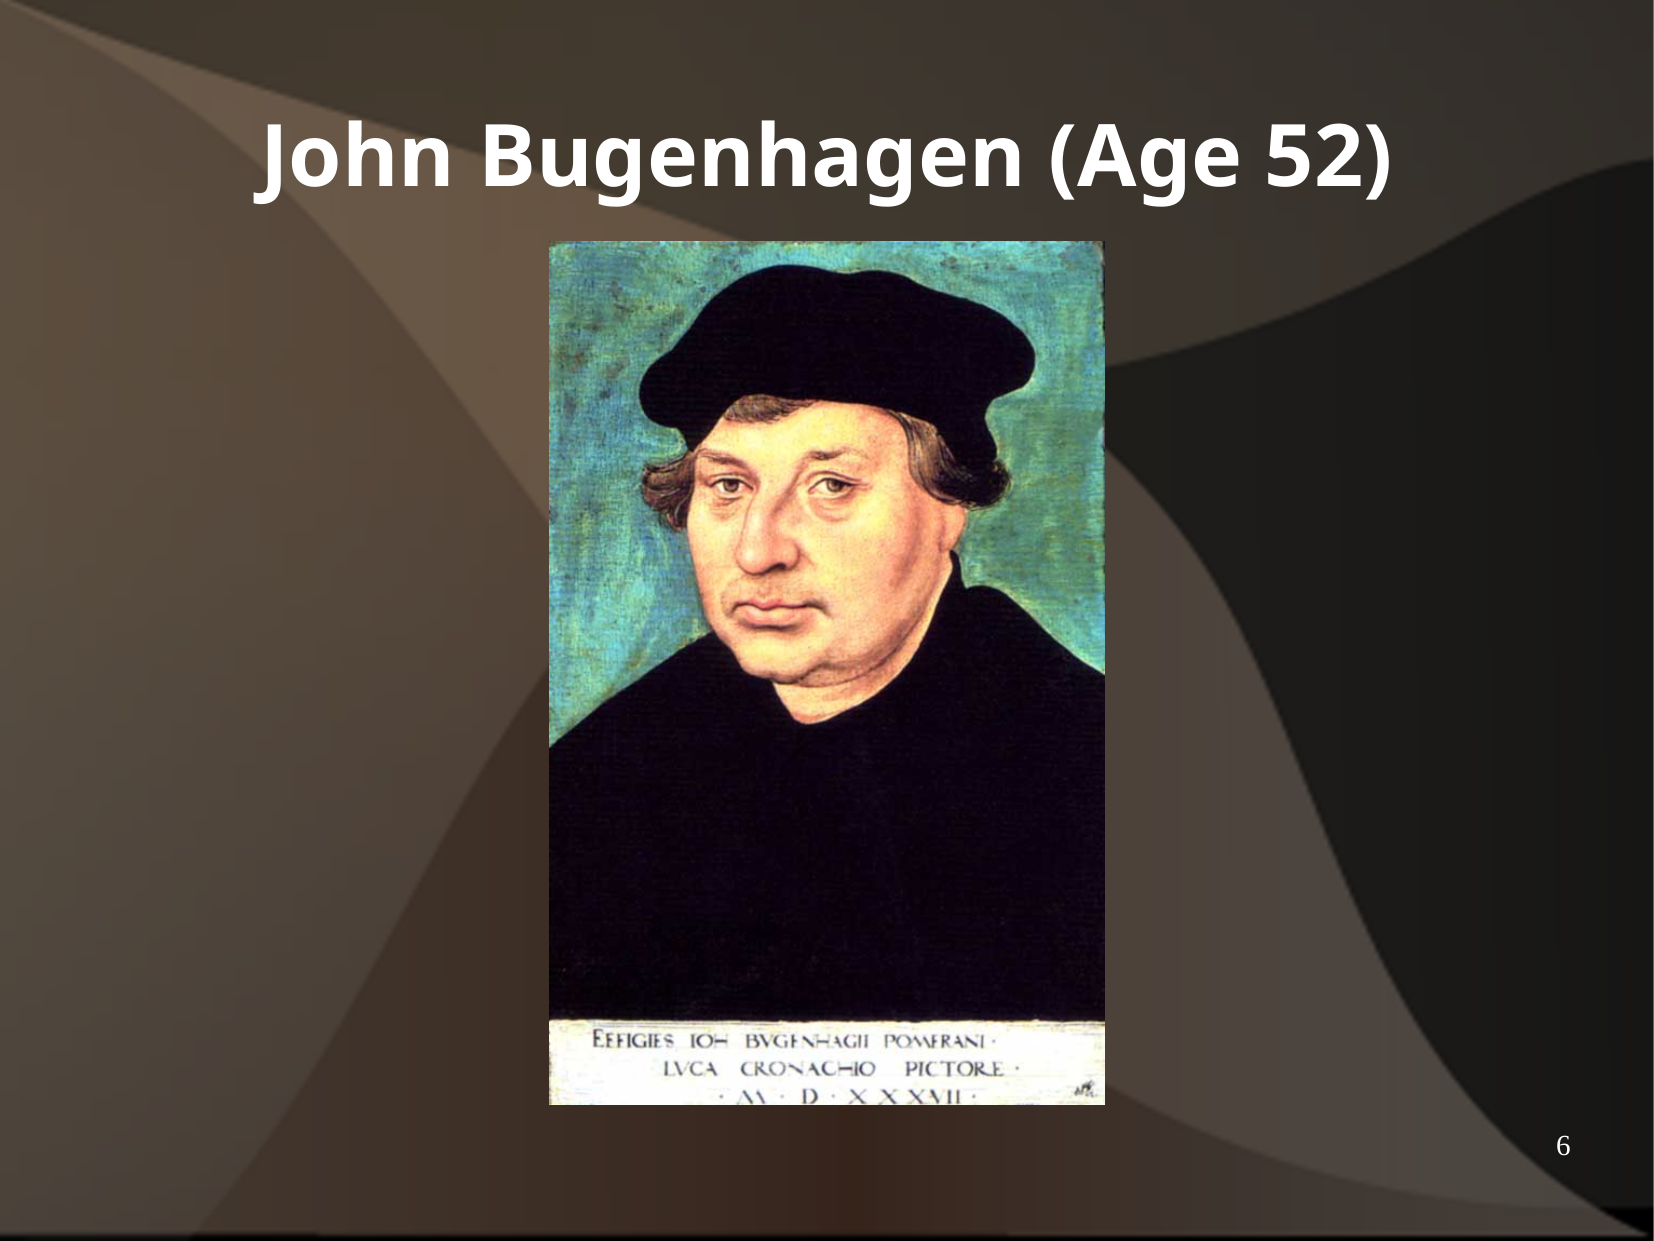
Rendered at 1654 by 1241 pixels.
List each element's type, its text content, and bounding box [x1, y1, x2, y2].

title John Bugenhagen (Age 52) [82, 49, 1571, 257]
picture [0, 0, 1654, 1241]
